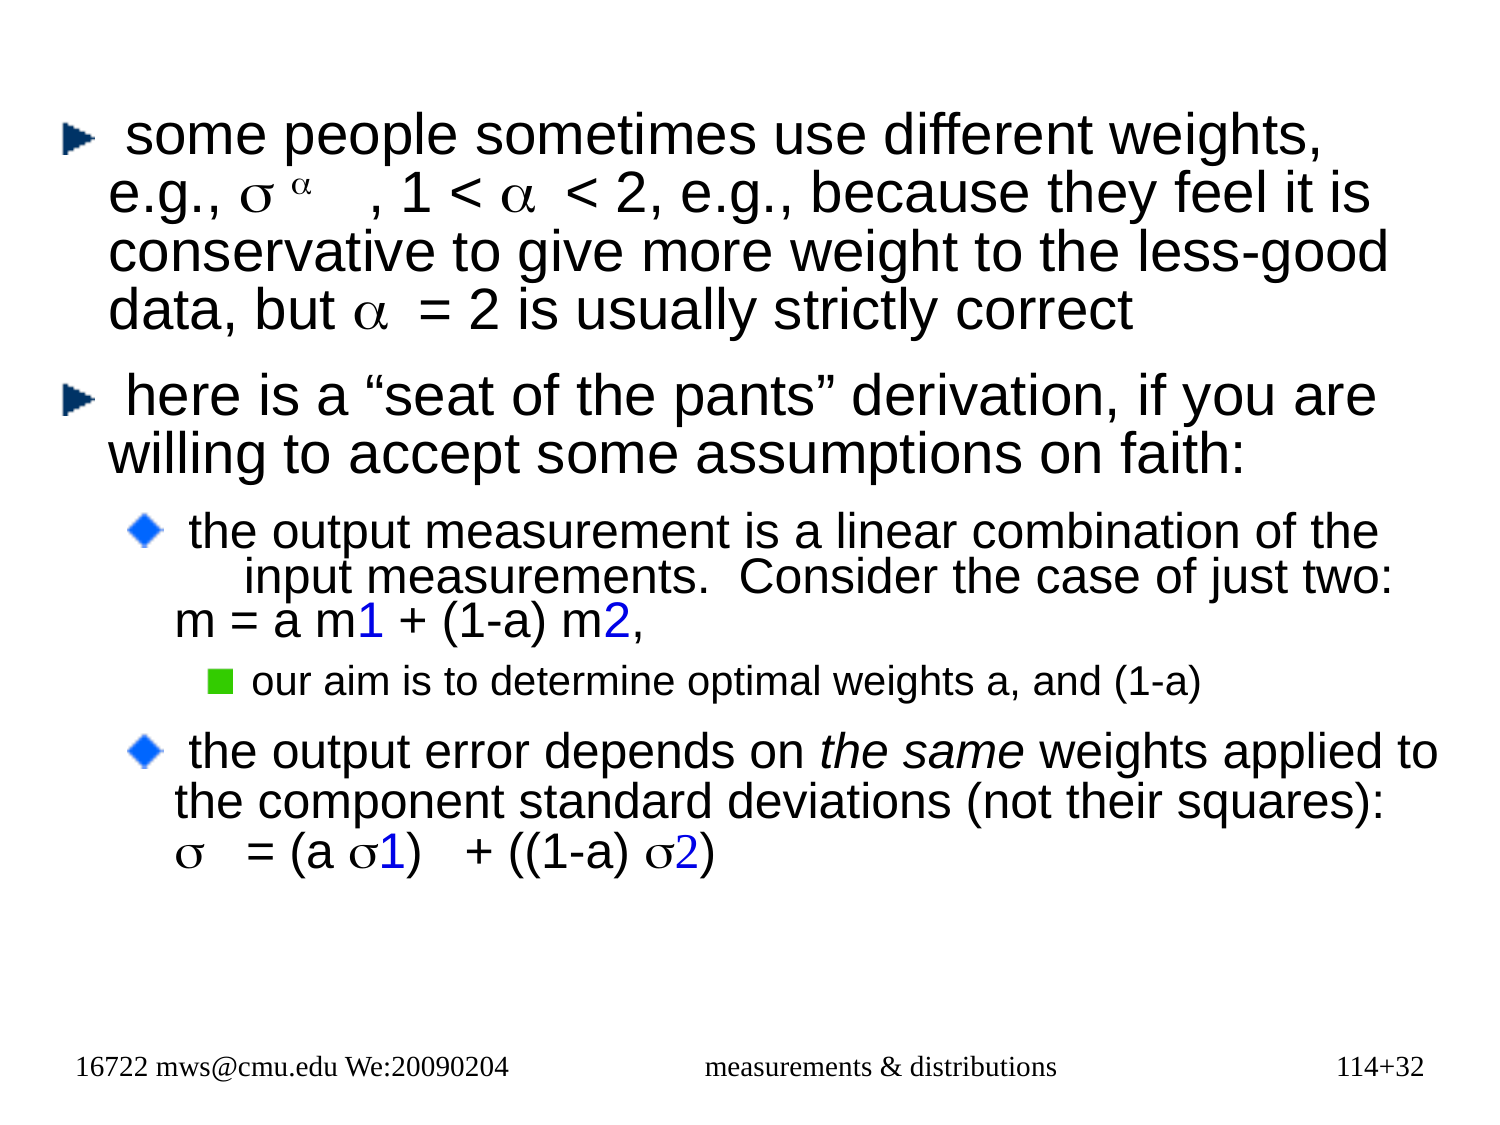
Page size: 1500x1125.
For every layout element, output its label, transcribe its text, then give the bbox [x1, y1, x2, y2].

list some people sometimes use different weights, e.g., a, 1 < < 2, e.g., because they feel it is conservative to give more weight to the less-good data, but = 2 is usually strictly correct here is a “seat of the pants” derivation, if you are willing to accept some assumptions on faith: the output measurement is a linear combination of the input measurements. Consider the case of just two: m = a m1 + (1-a) m2, our aim is to determine optimal weights a, and (1-a) the output error depends on the same weights applied to the component standard deviations (not their squares): 2 = (a 1)2 + ((1-a) )2 [37, 99, 1463, 963]
